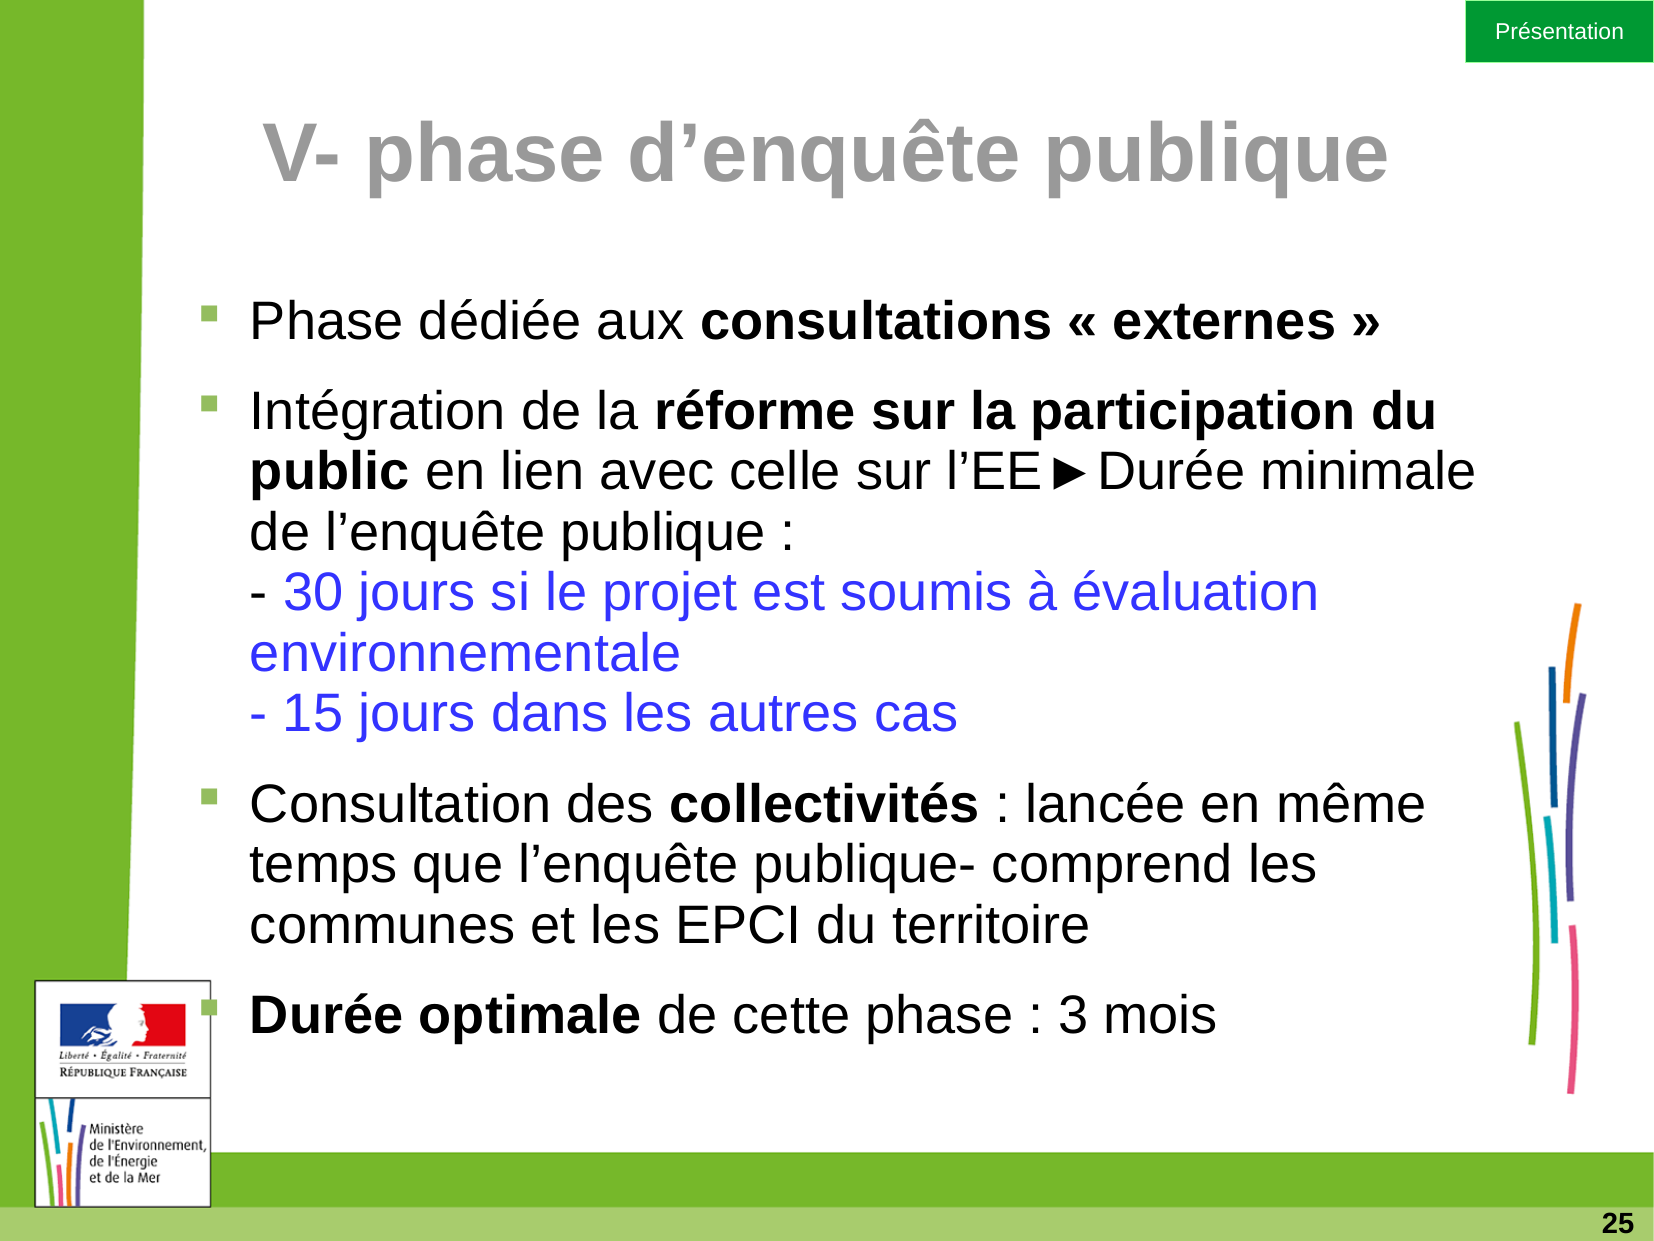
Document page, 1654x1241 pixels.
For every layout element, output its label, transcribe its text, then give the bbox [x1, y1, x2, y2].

picture [0, 0, 1654, 1241]
list Phase dédiée aux consultations « externes » Intégration de la réforme sur la participation du public en lien avec celle sur l’EE►Durée minimale de l’enquête publique : - 30 jours si le projet est soumis à évaluation environnementale - 15 jours dans les autres cas Consultation des collectivités : lancée en même temps que l’enquête publique- comprend les communes et les EPCI du territoire Durée optimale de cette phase : 3 mois [179, 290, 1509, 1045]
text_box Présentation [1465, 0, 1654, 63]
title V- phase d’enquête publique [82, 49, 1571, 257]
